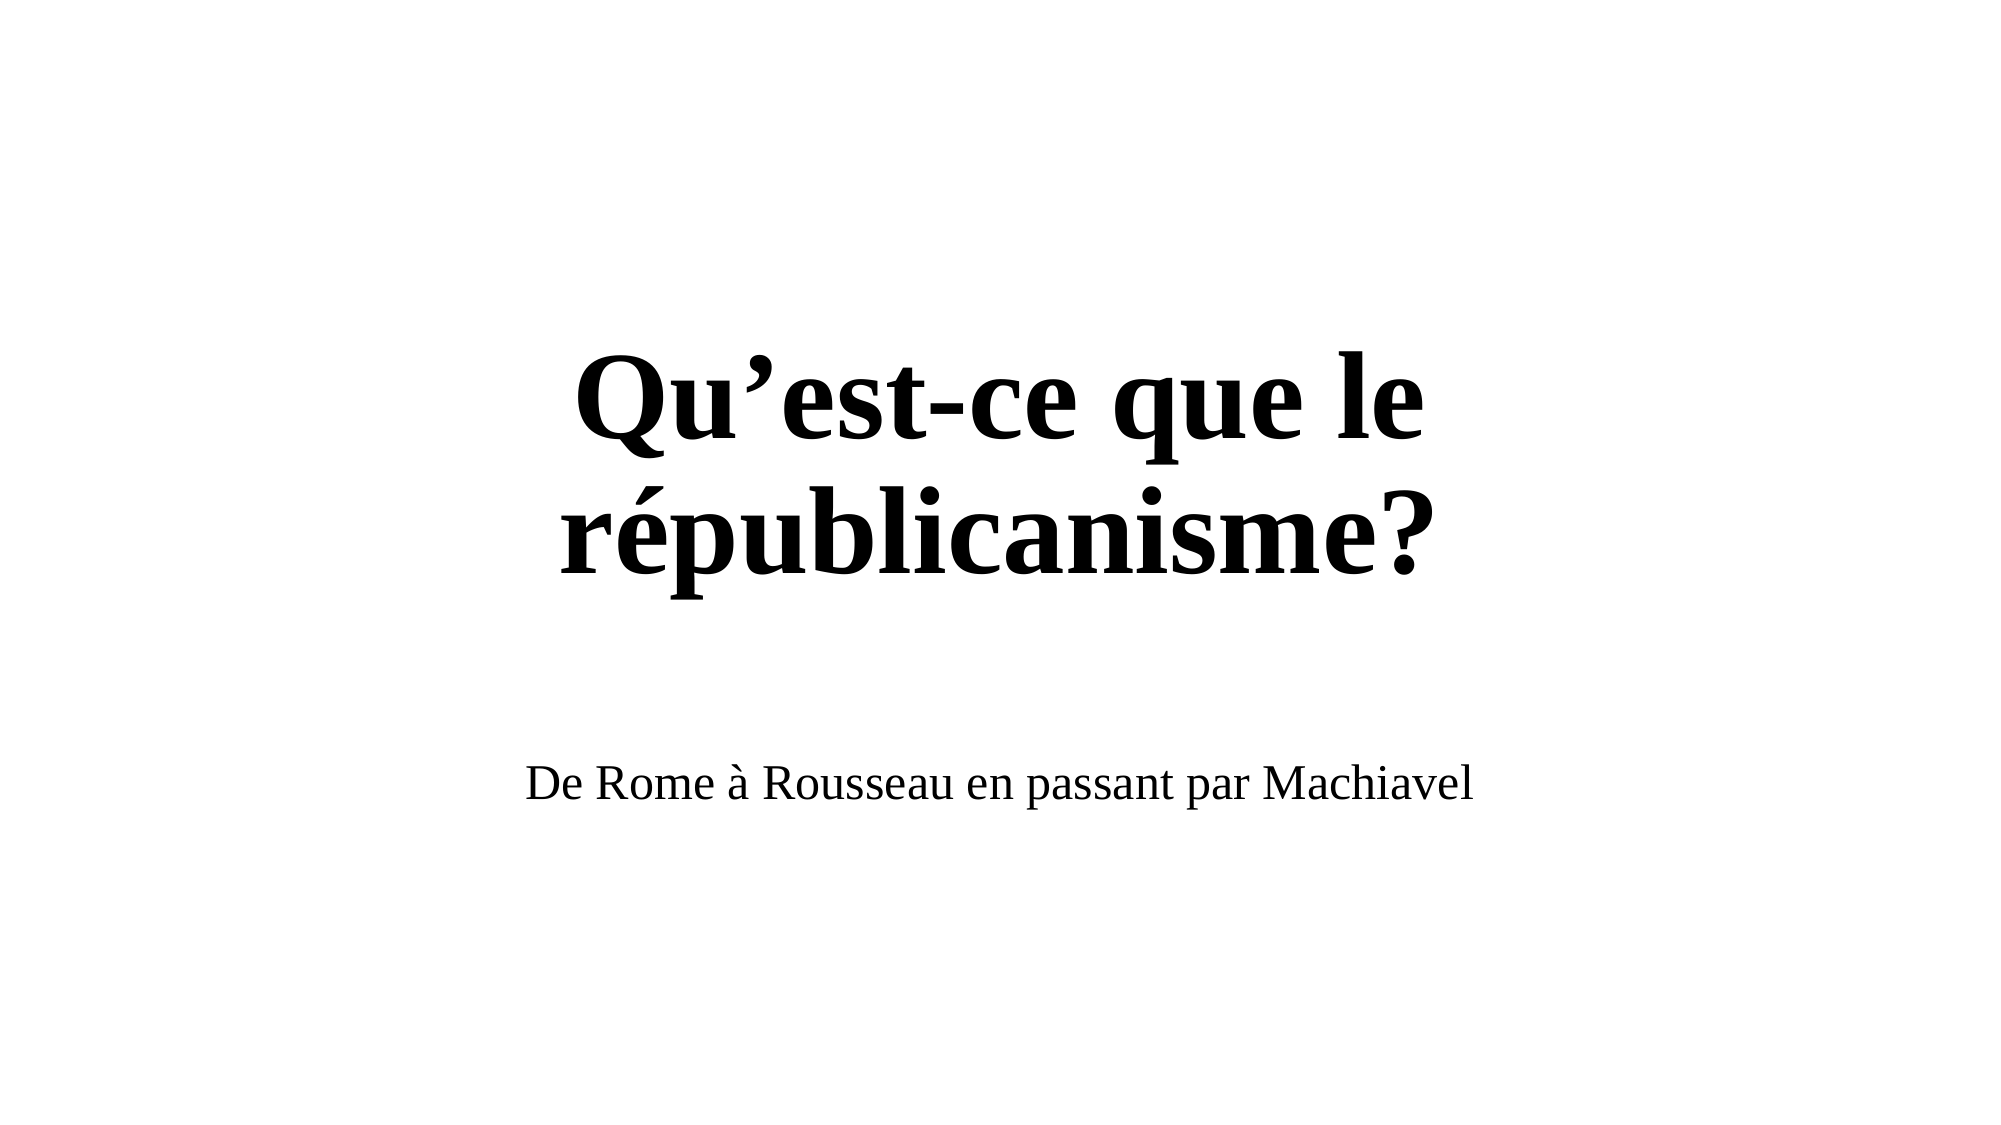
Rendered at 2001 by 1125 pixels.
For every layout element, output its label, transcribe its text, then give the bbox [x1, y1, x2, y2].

title Qu’est-ce que le républicanisme? [249, 184, 1750, 608]
subtitle De Rome à Rousseau en passant par Machiavel [249, 748, 1750, 863]
